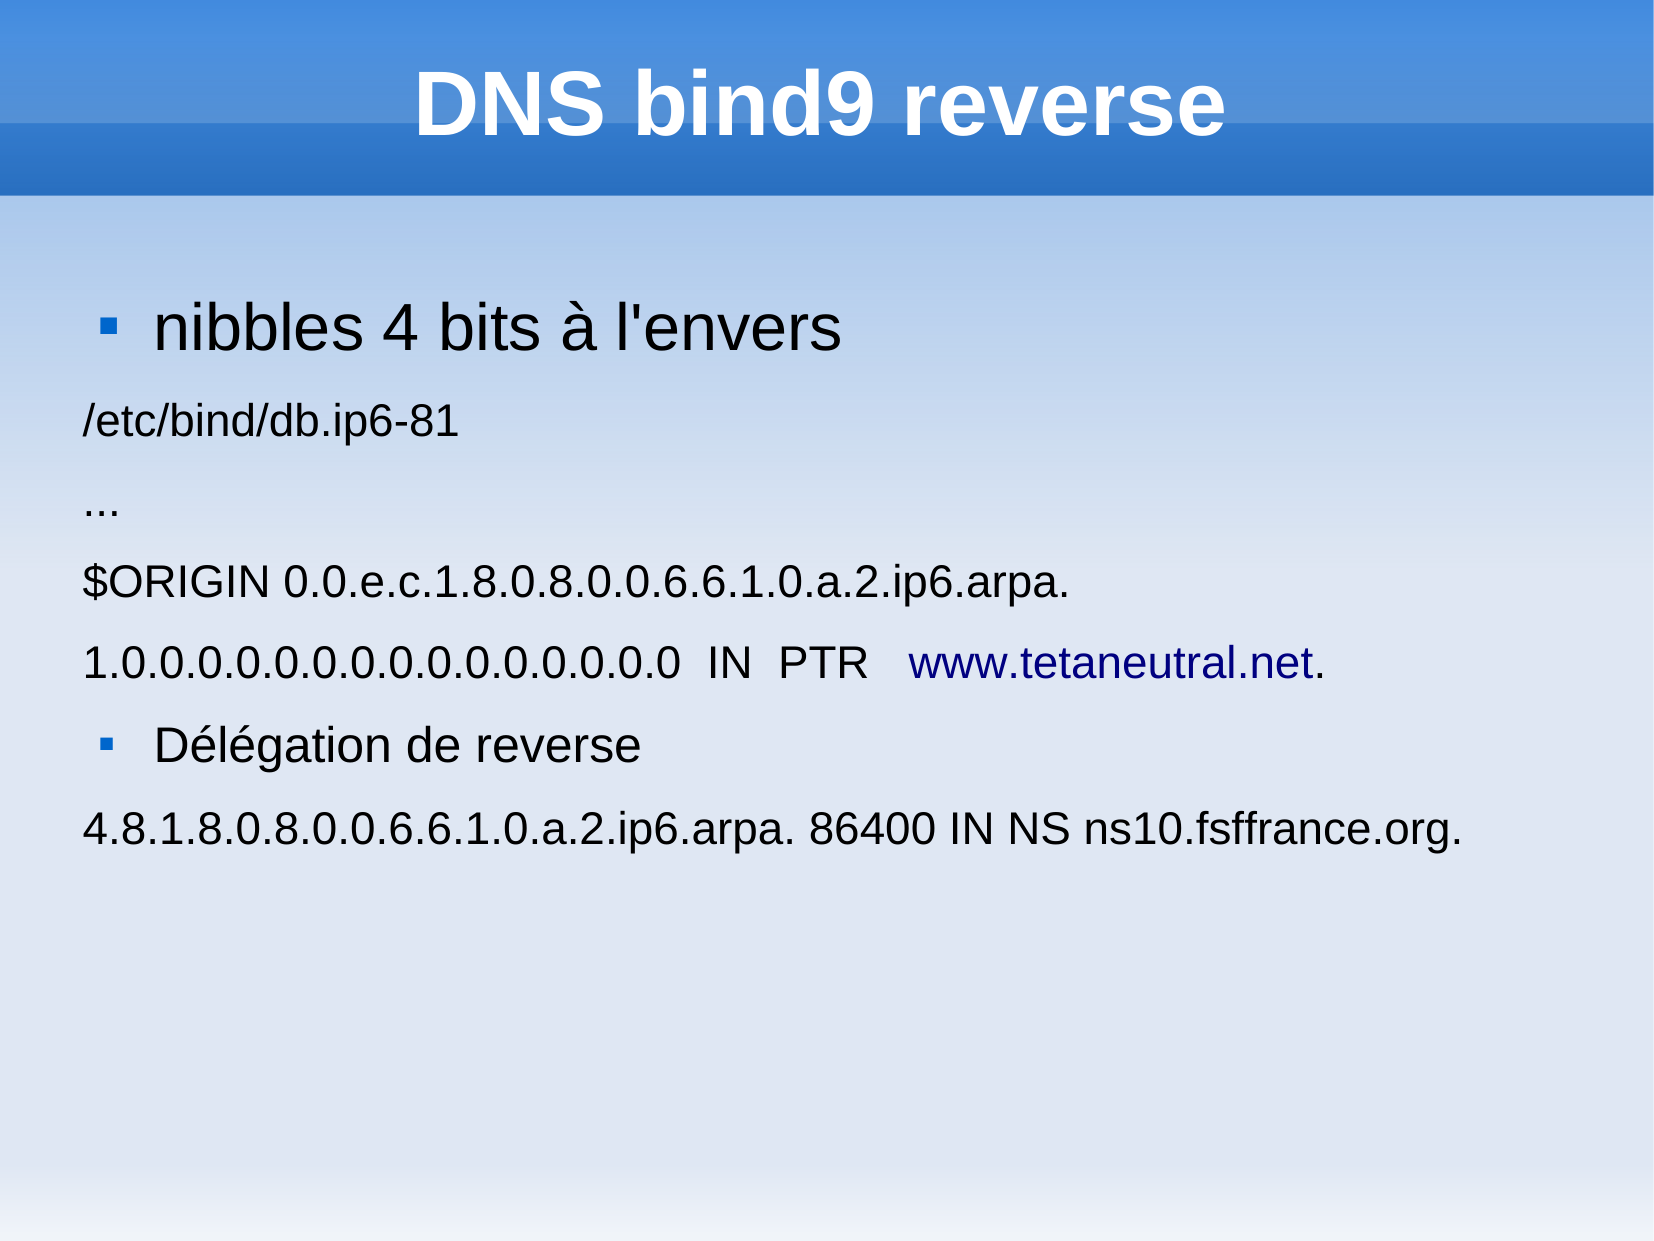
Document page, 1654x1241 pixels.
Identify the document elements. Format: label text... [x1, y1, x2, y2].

picture [0, 0, 1654, 1241]
title DNS bind9 reverse [76, 7, 1565, 200]
list nibbles 4 bits à l'envers /etc/bind/db.ip6-81 ... $ORIGIN 0.0.e.c.1.8.0.8.0.0.6.6.1.0.a.2.ip6.arpa. 1.0.0.0.0.0.0.0.0.0.0.0.0.0.0.0 IN PTR www.tetaneutral.net. Délégation de reverse 4.8.1.8.0.8.0.0.6.6.1.0.a.2.ip6.arpa. 86400 IN NS ns10.fsffrance.org. [82, 290, 1571, 1094]
